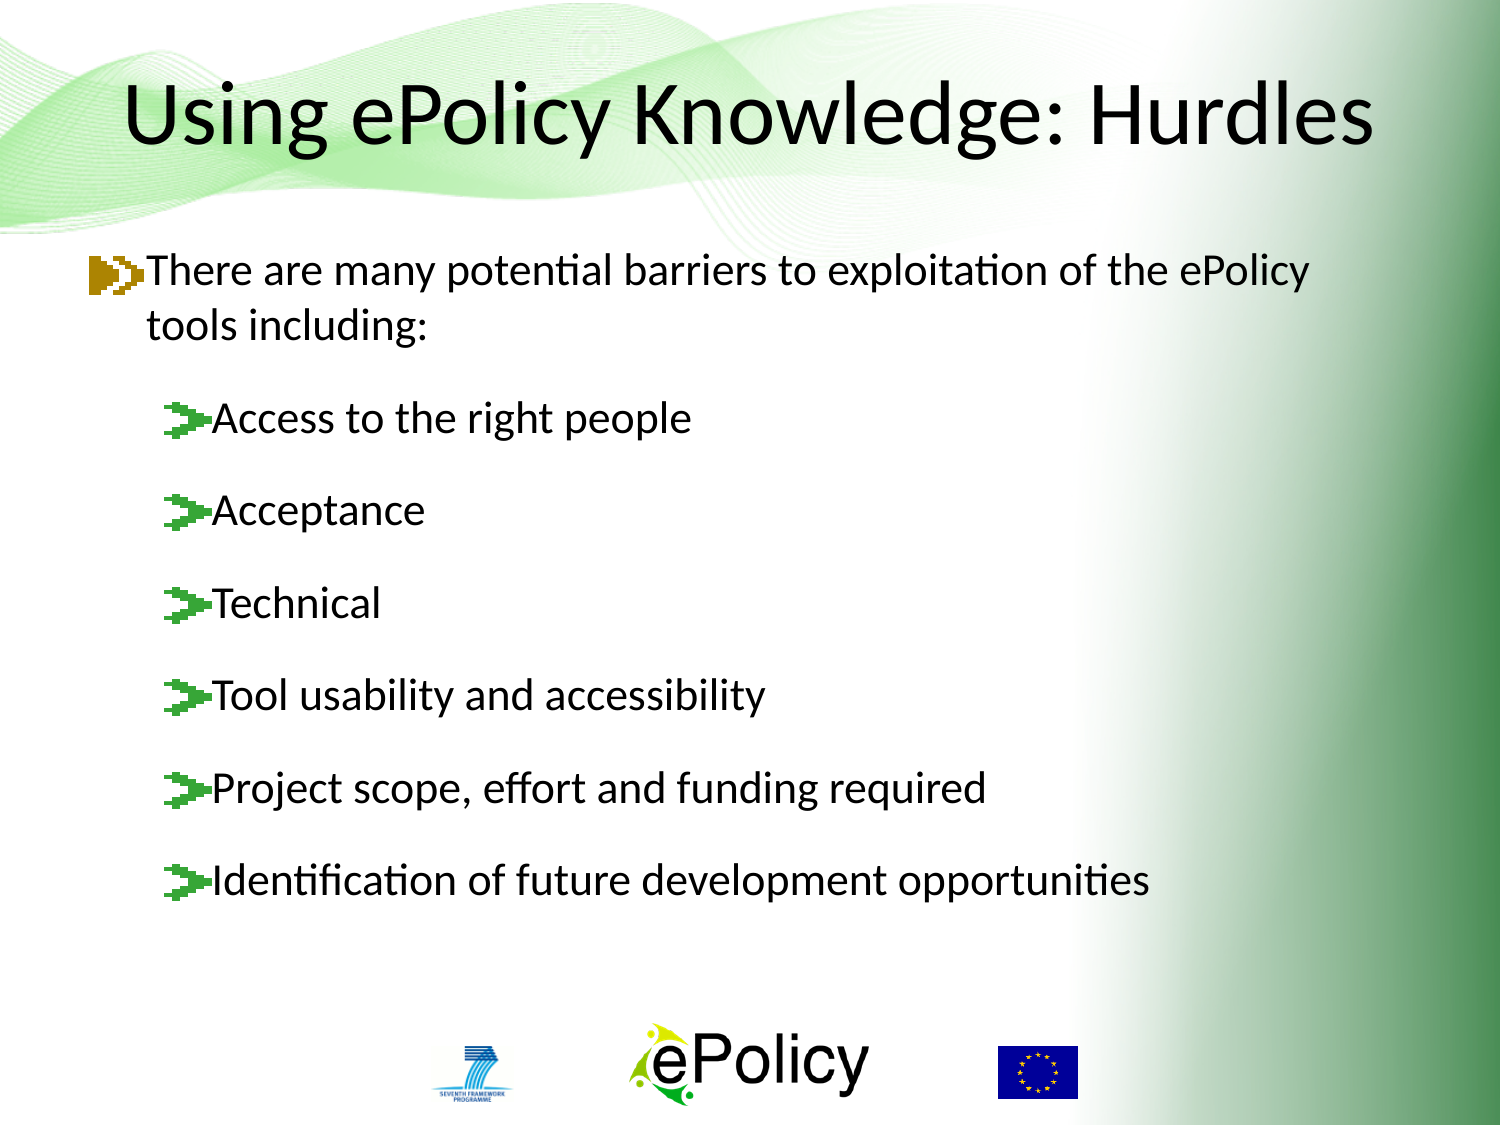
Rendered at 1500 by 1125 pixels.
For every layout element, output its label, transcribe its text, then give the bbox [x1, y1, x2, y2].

picture [431, 1046, 514, 1102]
list There are many potential barriers to exploitation of the ePolicy tools including: Access to the right people Acceptance Technical Tool usability and accessibility Project scope, effort and funding required Identification of future development opportunities [75, 232, 1425, 1005]
title Using ePolicy Knowledge: Hurdles [75, 45, 1425, 232]
picture [0, 0, 1500, 1125]
